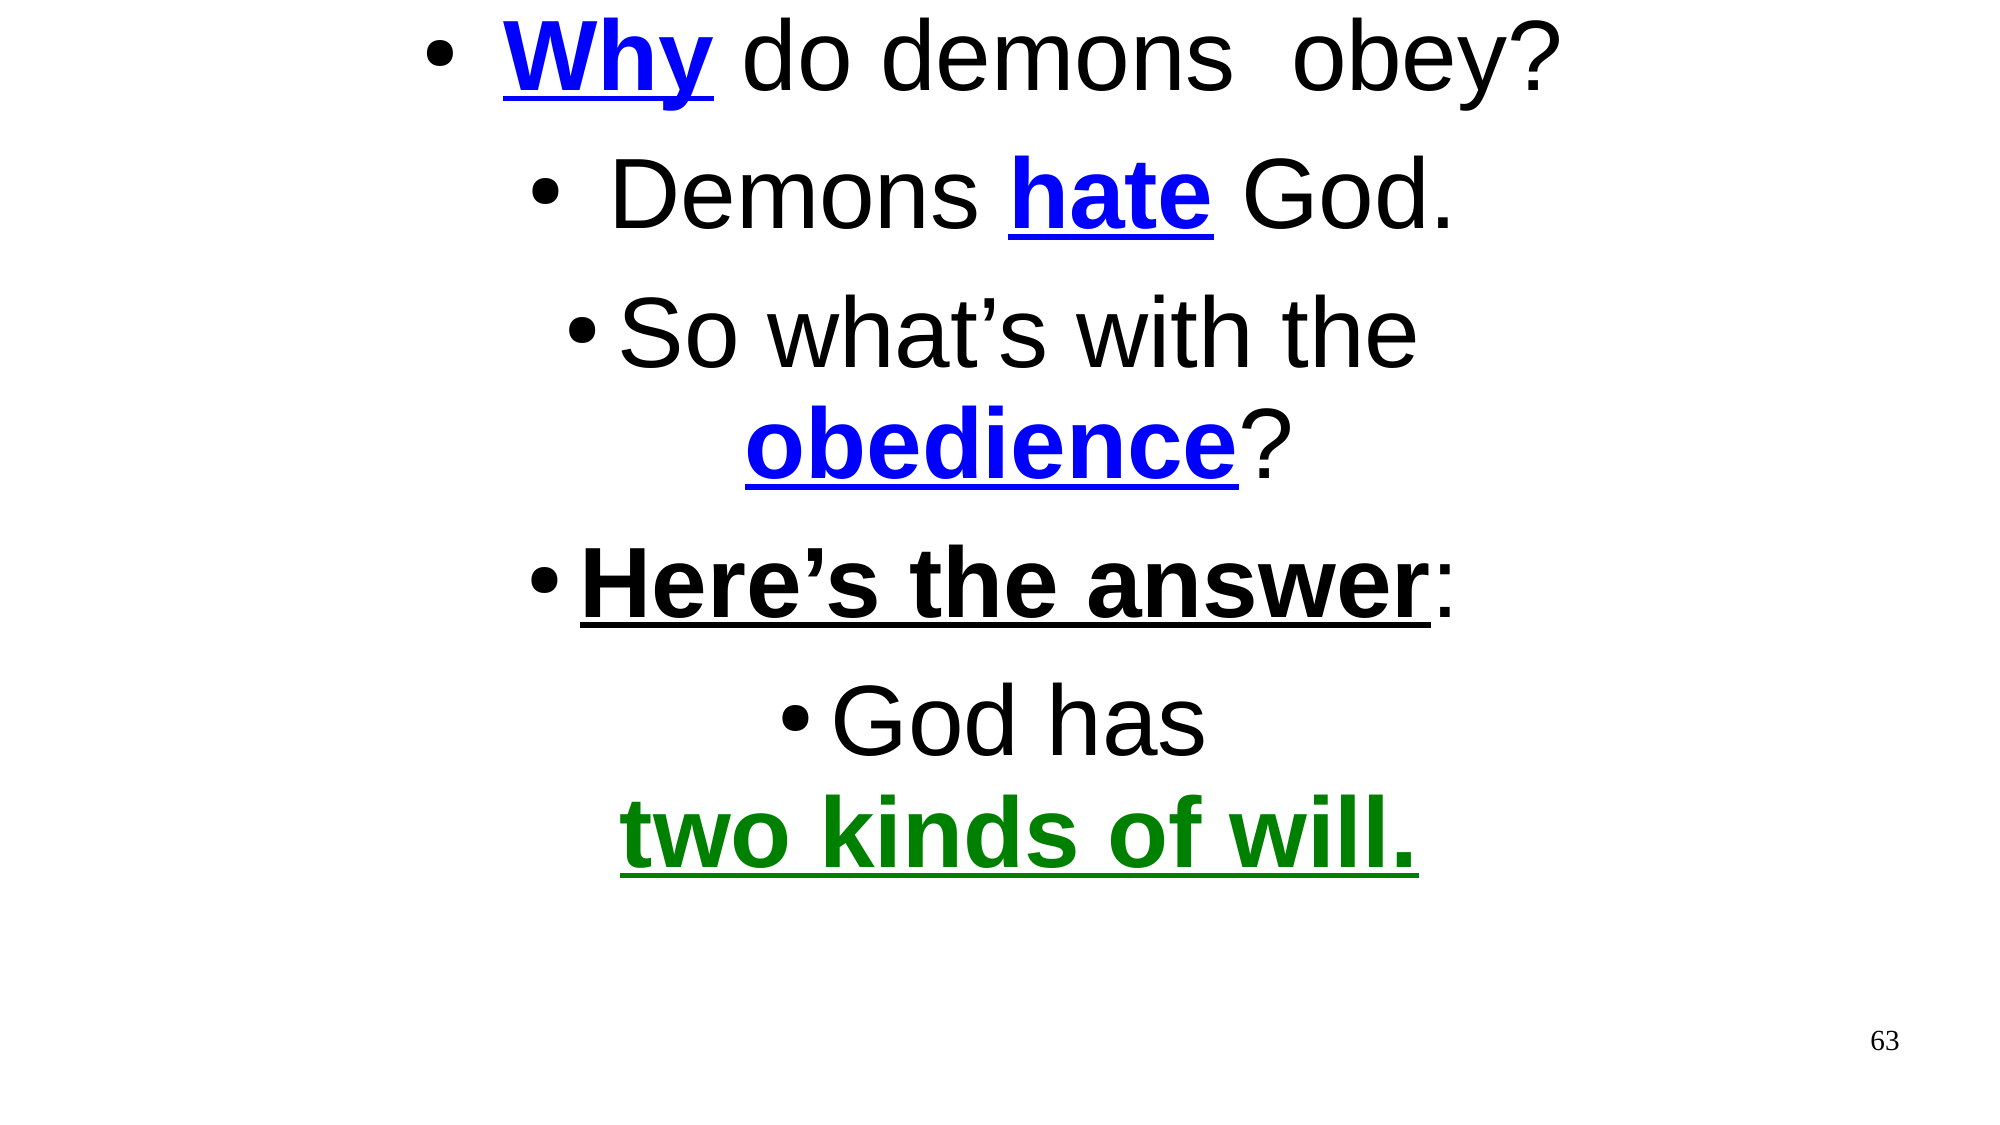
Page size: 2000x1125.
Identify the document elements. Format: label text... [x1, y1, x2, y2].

list Why do demons obey? Demons hate God. So what’s with the obedience? Here’s the answer: God has two kinds of will. [0, 0, 1996, 1123]
